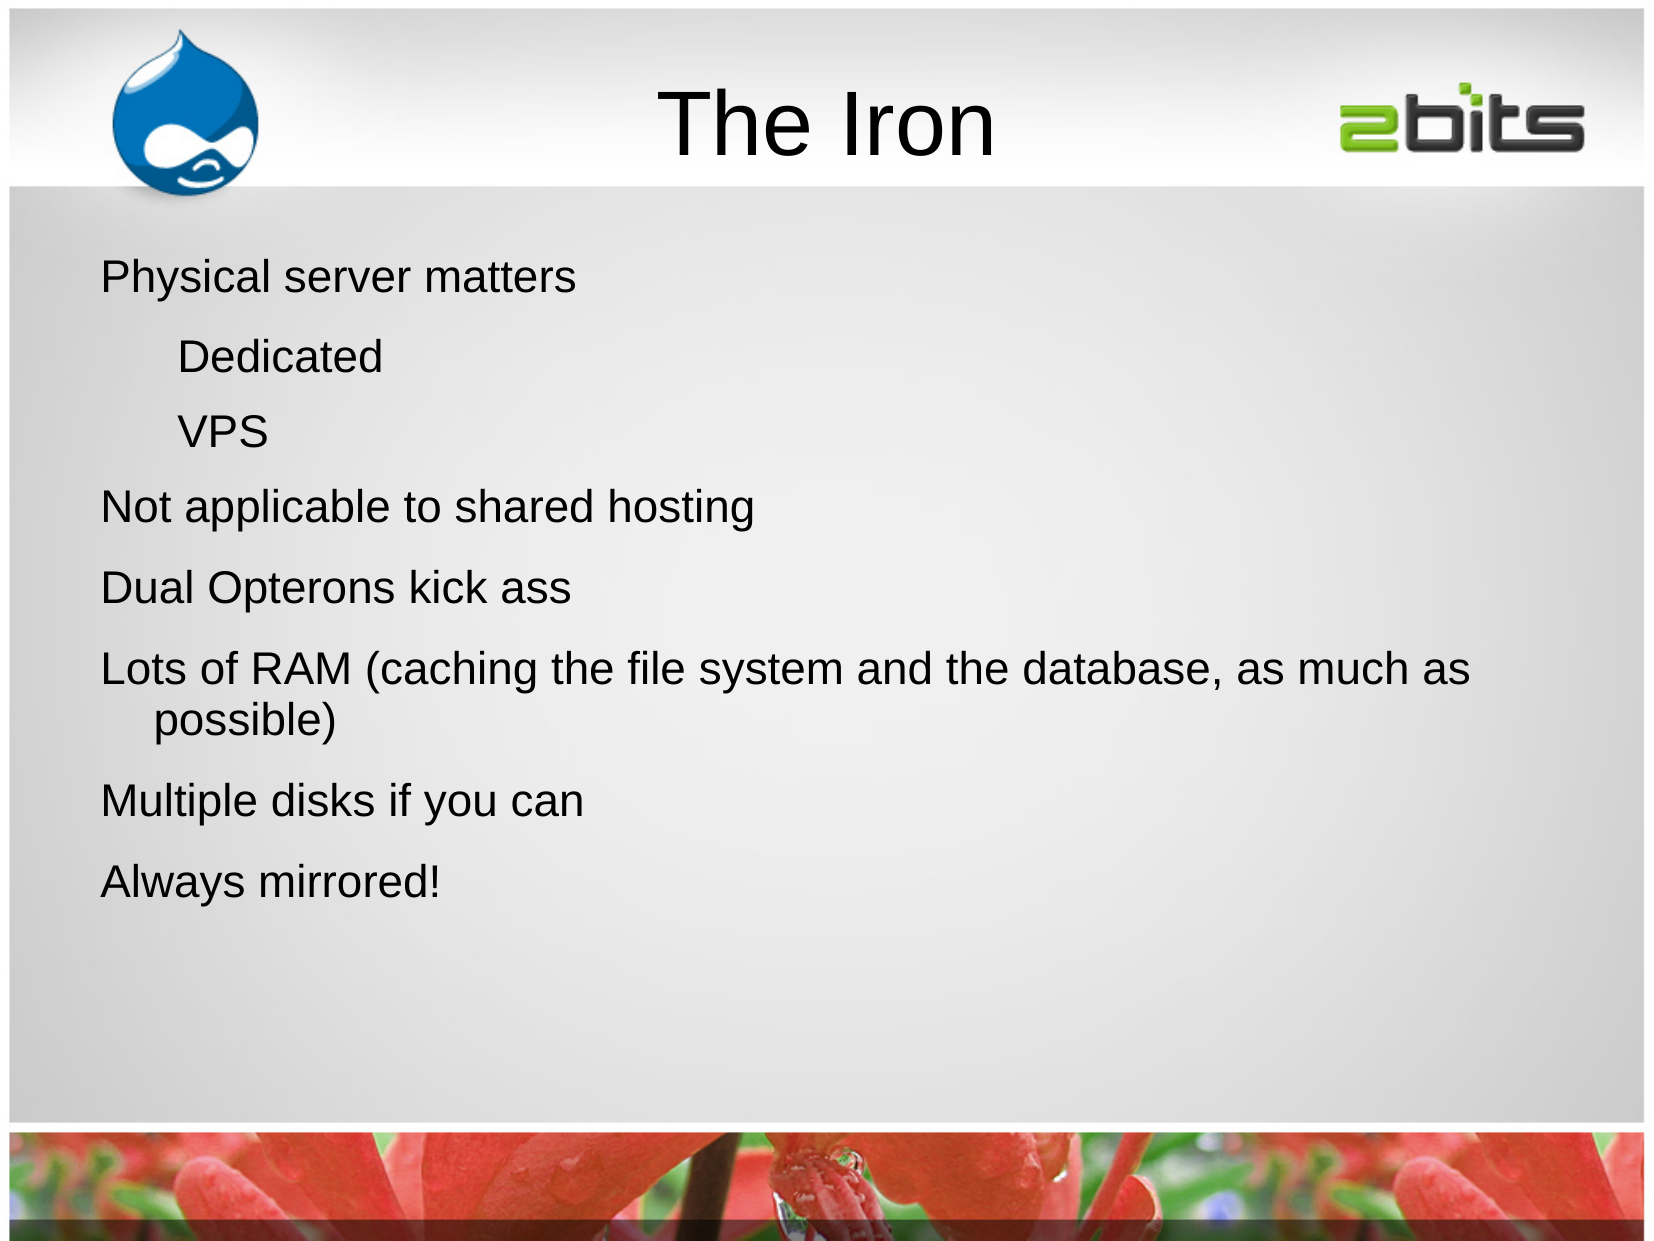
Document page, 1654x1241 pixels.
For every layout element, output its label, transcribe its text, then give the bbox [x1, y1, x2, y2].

list Physical server matters Dedicated VPS Not applicable to shared hosting Dual Opterons kick ass Lots of RAM (caching the file system and the database, as much as possible) Multiple disks if you can Always mirrored! [82, 250, 1571, 1058]
picture [0, 0, 1654, 1241]
title The Iron [82, 27, 1571, 220]
